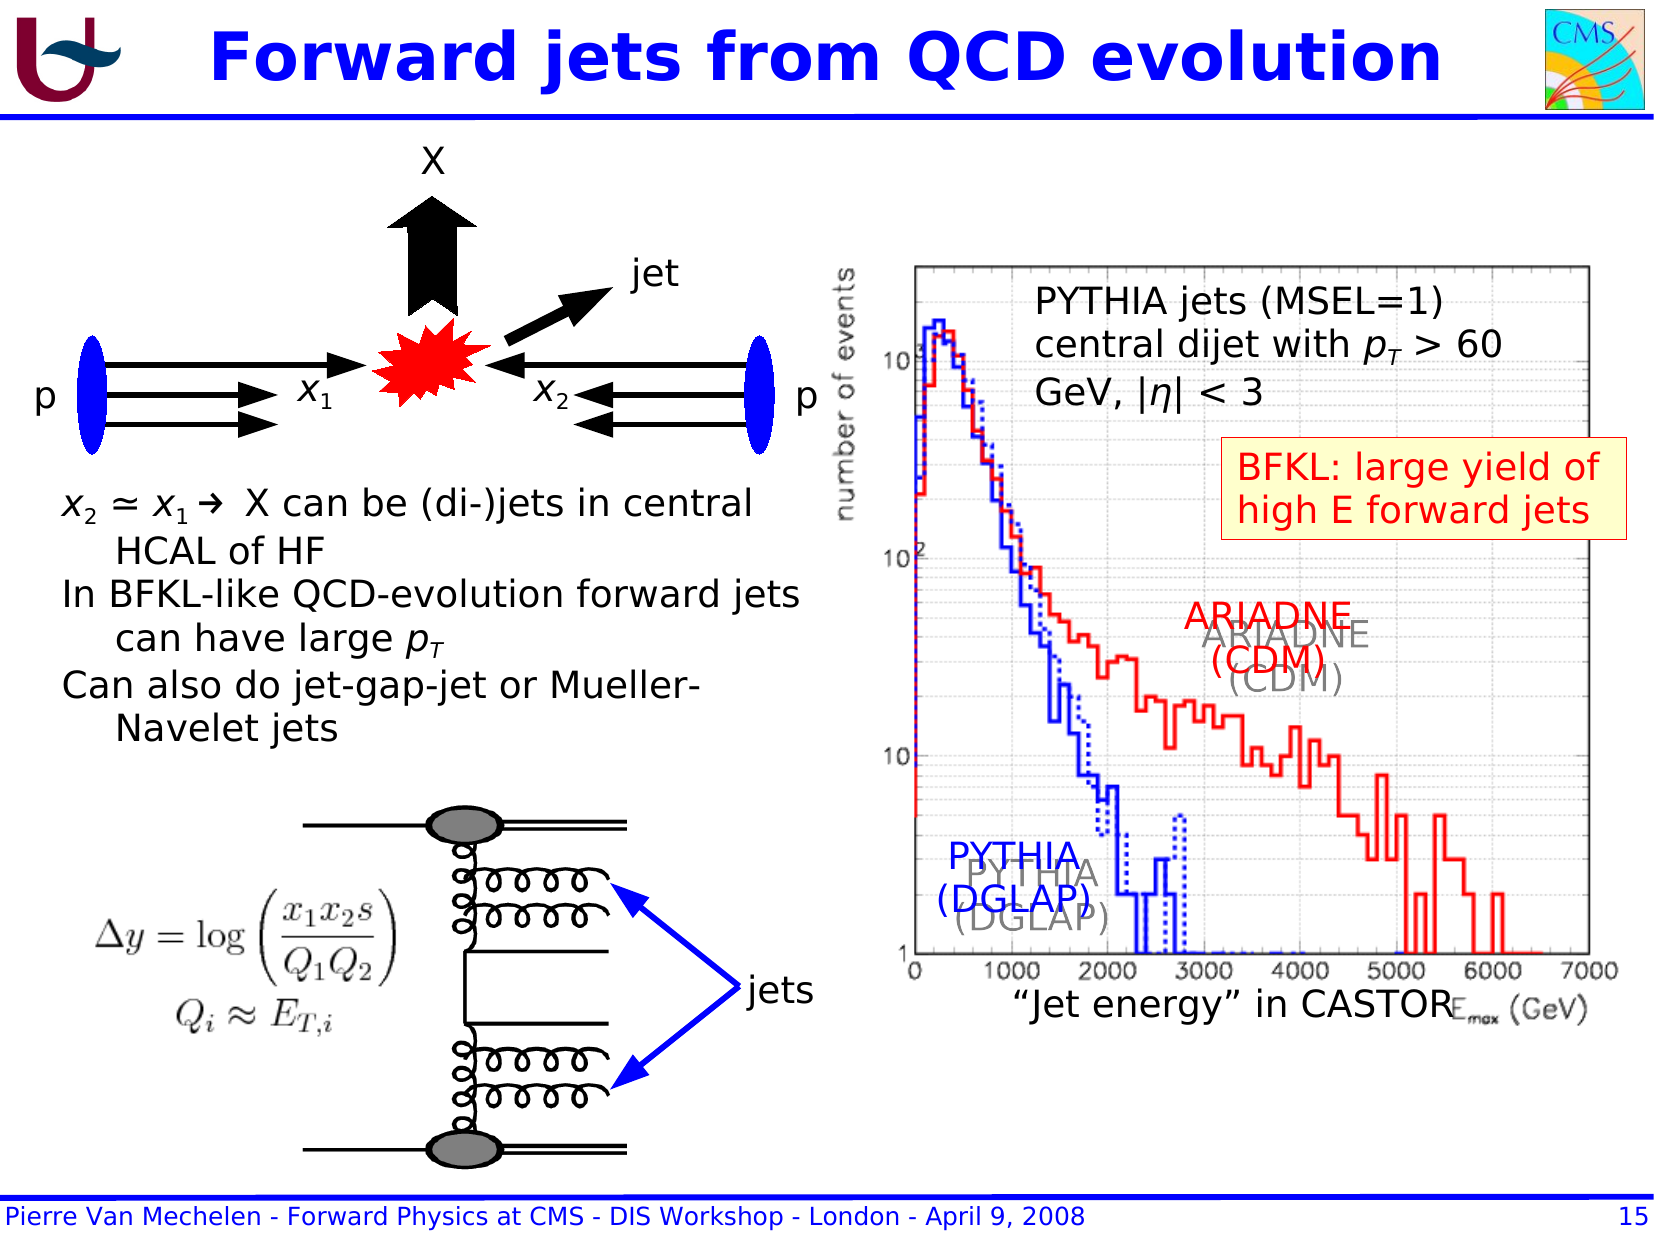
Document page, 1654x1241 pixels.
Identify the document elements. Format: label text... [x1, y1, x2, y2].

text_box jet [616, 244, 694, 303]
title Forward jets from QCD evolution [147, 8, 1506, 107]
text_box [387, 196, 477, 316]
text_box p [780, 366, 833, 425]
text_box ARIADNE (CDM) [1169, 587, 1364, 690]
text_box jets [732, 961, 829, 1020]
text_box p [18, 366, 72, 425]
picture [1545, 9, 1645, 110]
text_box PYTHIA (DGLAP) [920, 827, 1104, 930]
text_box x2 [518, 359, 584, 422]
list PYTHIA jets (MSEL=1) central dijet with pT > 60 GeV, |η| < 3 [1034, 279, 1573, 414]
text_box [744, 335, 775, 455]
text_box [77, 335, 107, 455]
picture [9, 10, 128, 109]
text_box x2 ≃ x1 → X can be (di-)jets in central HCAL of HF In BFKL-like QCD-evolution forward jets can have large pT Can also do jet-gap-jet or Mueller-Navelet jets [29, 474, 840, 961]
picture [791, 178, 1654, 1065]
text_box [372, 318, 491, 407]
text_box BFKL: large yield of high E forward jets [1221, 437, 1618, 540]
text_box x1 [282, 359, 349, 422]
text_box “Jet energy” in CASTOR [996, 975, 1461, 1034]
text_box X [405, 132, 461, 191]
picture [91, 886, 653, 1193]
